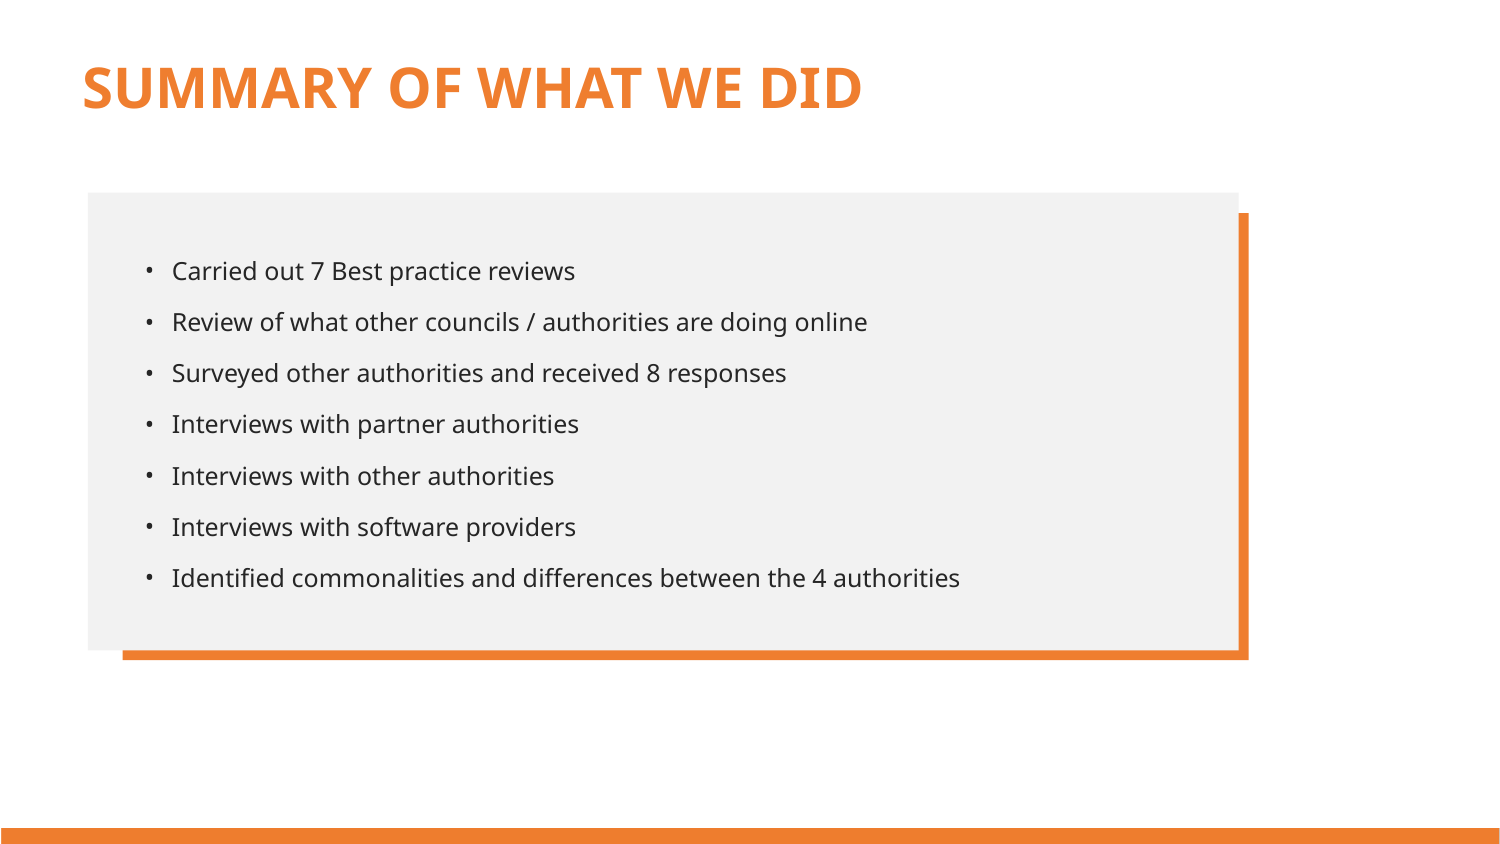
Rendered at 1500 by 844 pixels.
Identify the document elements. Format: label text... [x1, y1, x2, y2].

text_box [87, 192, 1249, 661]
text_box SUMMARY OF WHAT WE DID [71, 46, 1424, 135]
picture [0, 828, 1500, 844]
text_box Carried out 7 Best practice reviews Review of what other councils / authorities are doing online Surveyed other authorities and received 8 responses Interviews with partner authorities Interviews with other authorities Interviews with software providers Identified commonalities and differences between the 4 authorities [137, 234, 1068, 626]
